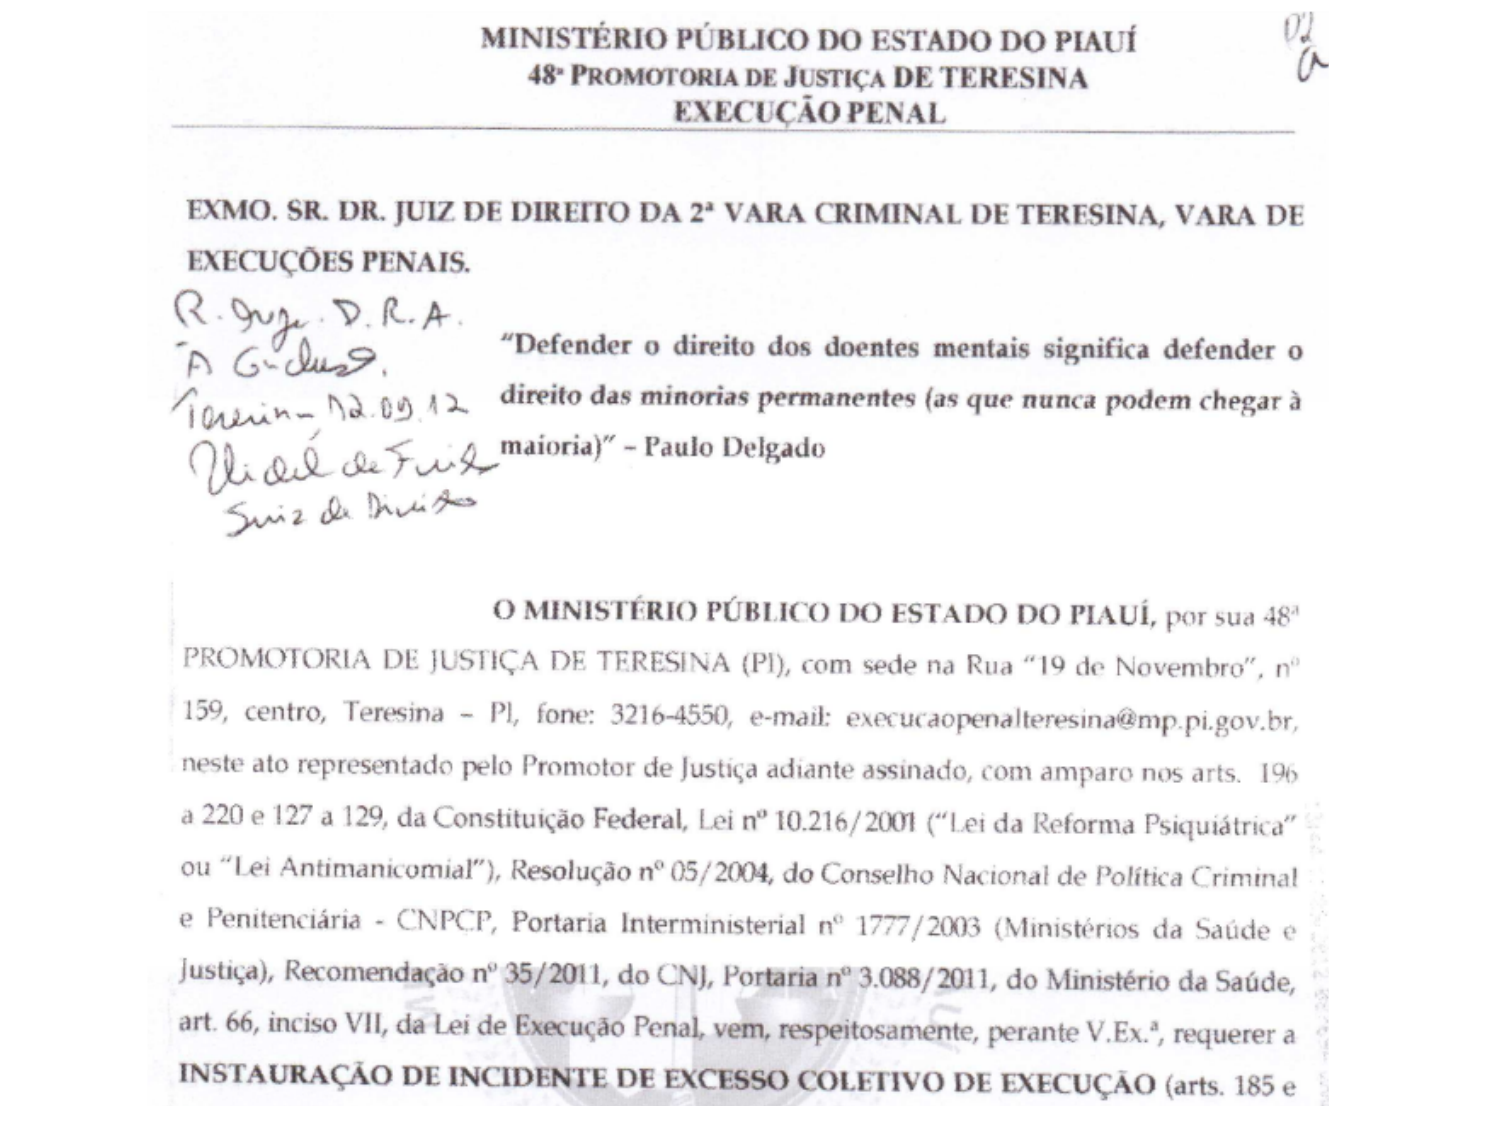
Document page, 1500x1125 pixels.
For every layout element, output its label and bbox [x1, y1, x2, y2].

picture [147, 11, 1329, 1106]
